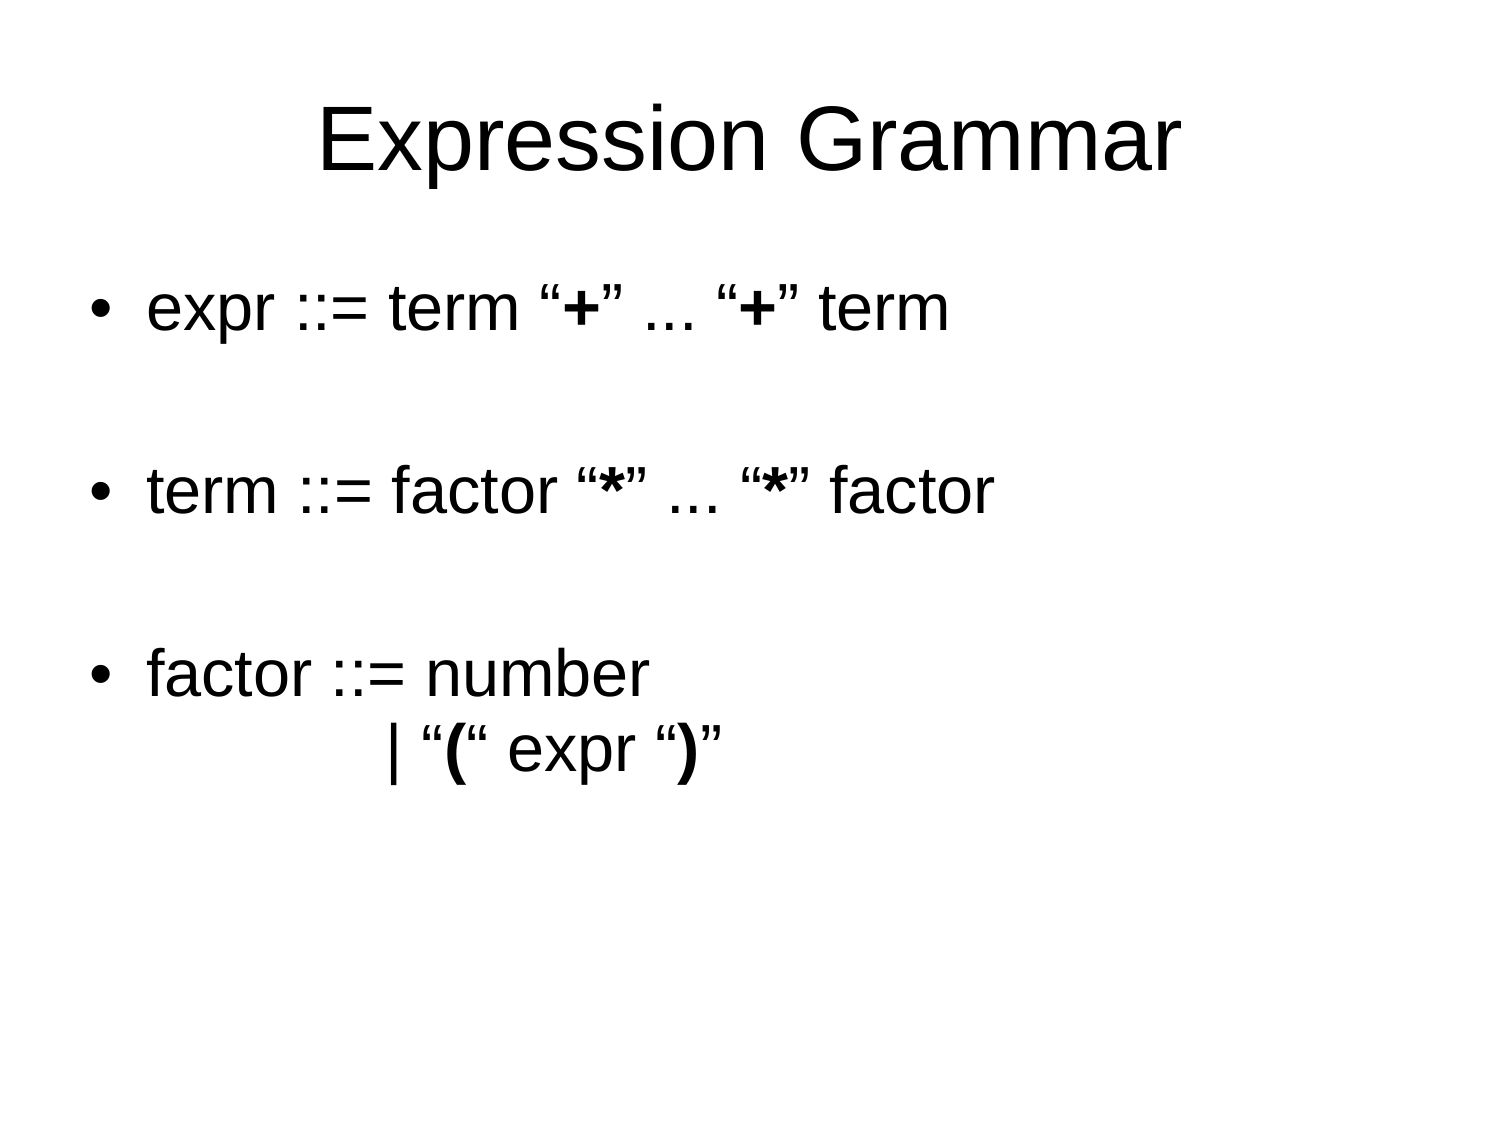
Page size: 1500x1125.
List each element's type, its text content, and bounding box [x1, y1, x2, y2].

title Expression Grammar [75, 44, 1426, 233]
list expr ::= term “+” ... “+” term term ::= factor “*” ... “*” factor factor ::= number | “(“ expr “)” [75, 262, 1426, 1006]
